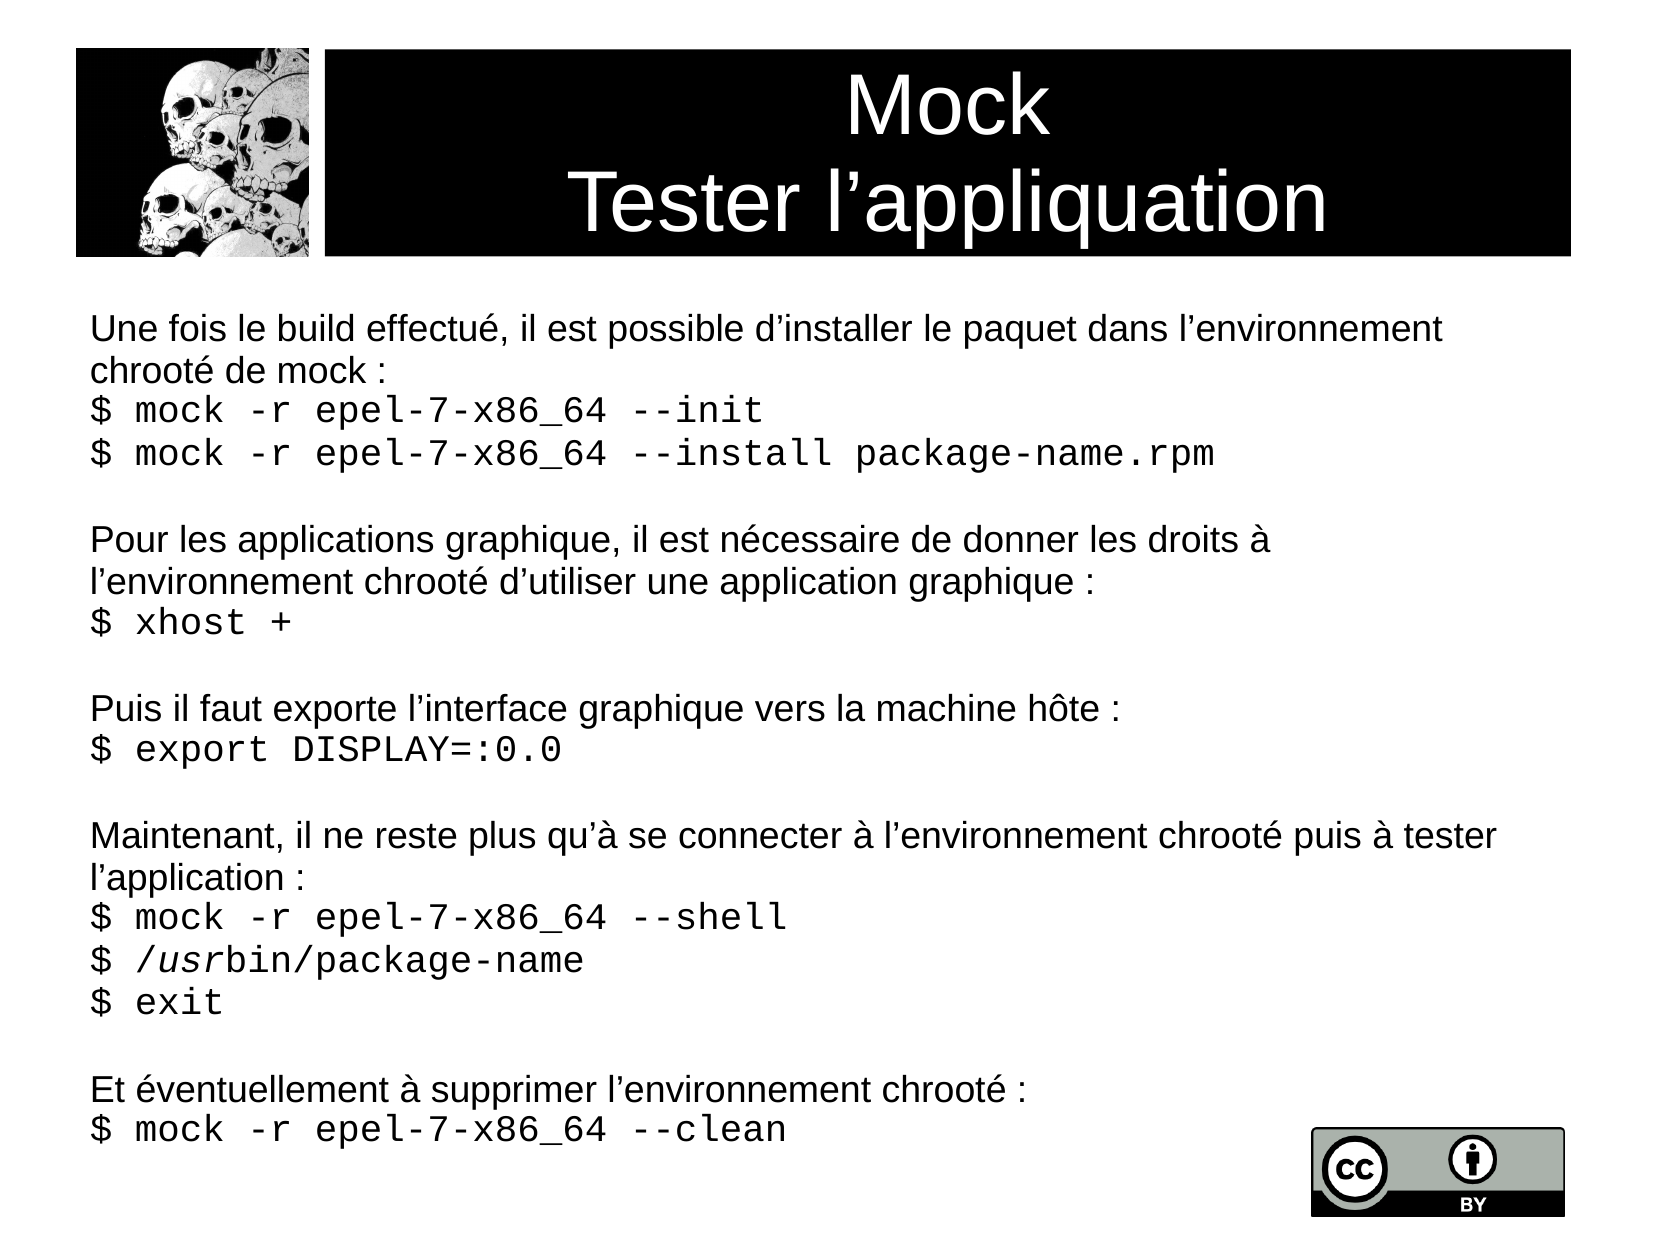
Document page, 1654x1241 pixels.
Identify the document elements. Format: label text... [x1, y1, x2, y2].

picture [76, 48, 309, 257]
text_box Une fois le build effectué, il est possible d’installer le paquet dans l’environnement chrooté de mock : $ mock -r epel-7-x86_64 --init $ mock -r epel-7-x86_64 --install package-name.rpm Pour les applications graphique, il est nécessaire de donner les droits à l’environnement chrooté d’utiliser une application graphique : $ xhost + Puis il faut exporte l’interface graphique vers la machine hôte : $ export DISPLAY=:0.0 Maintenant, il ne reste plus qu’à se connecter à l’environnement chrooté puis à tester l’application : $ mock -r epel-7-x86_64 --shell $ /usrbin/package-name $ exit Et éventuellement à supprimer l’environnement chrooté : $ mock -r epel-7-x86_64 --clean [75, 300, 1538, 1161]
picture [1311, 1127, 1565, 1217]
title Mock Tester l’appliquation [324, 49, 1571, 257]
